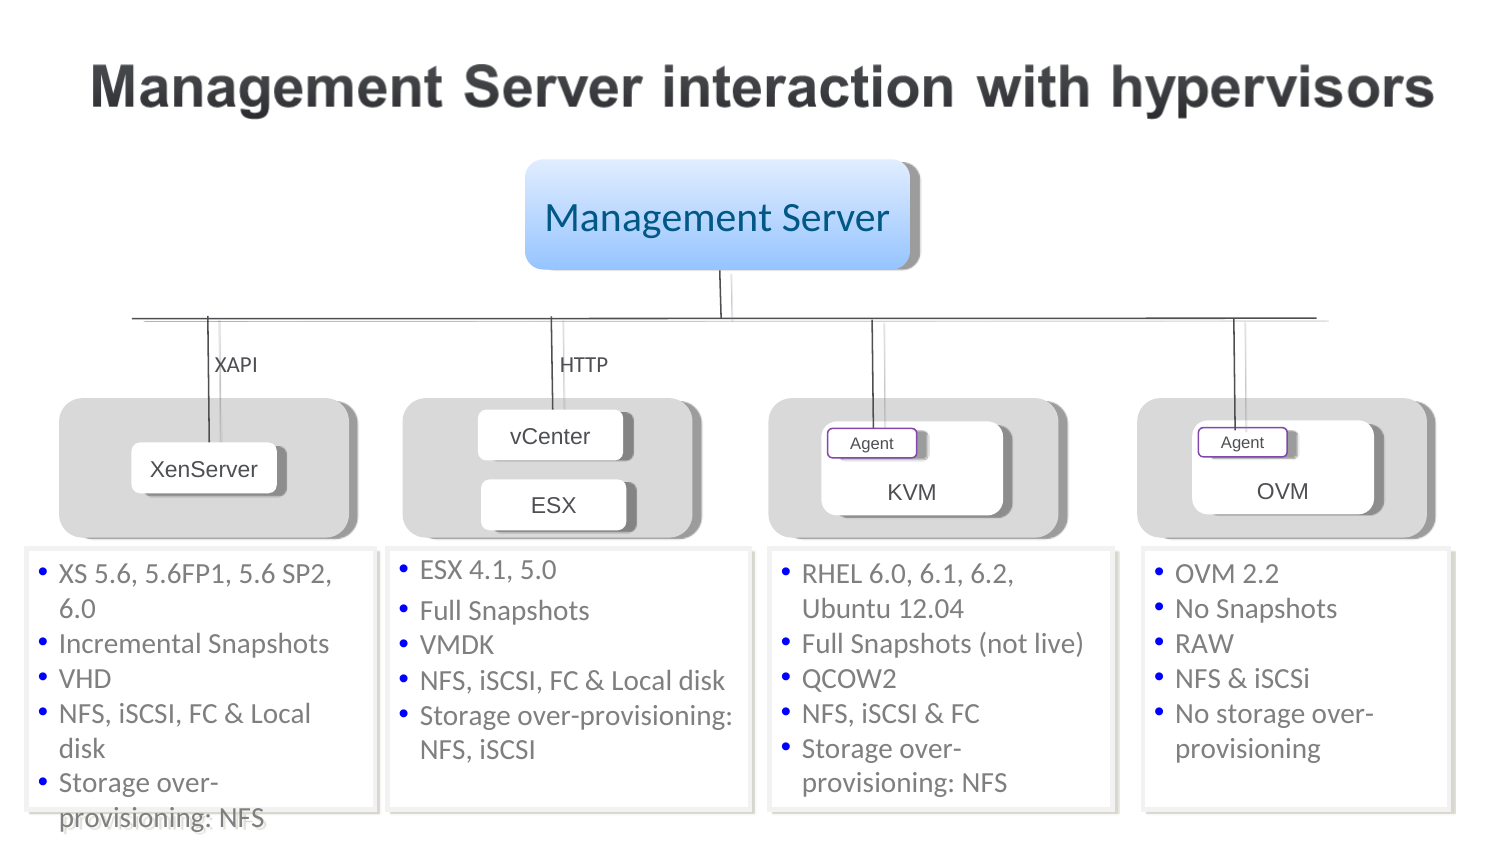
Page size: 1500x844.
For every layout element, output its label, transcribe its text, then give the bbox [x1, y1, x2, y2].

text_box Agent [1198, 427, 1288, 457]
text_box OVM [1192, 420, 1375, 515]
text_box [1137, 398, 1427, 538]
text_box [874, 398, 884, 421]
text_box [554, 398, 563, 409]
text_box [210, 398, 219, 442]
text_box Agent [827, 428, 917, 458]
text_box XS 5.6, 5.6FP1, 5.6 SP2, 6.0 Incremental Snapshots VHD NFS, iSCSI, FC & Local disk Storage over-provisioning: NFS [26, 548, 376, 810]
text_box ESX [481, 479, 627, 531]
text_box HTTP [548, 343, 621, 383]
text_box [54, 32, 1500, 156]
text_box OVM [1236, 420, 1245, 427]
text_box vCenter [477, 409, 624, 461]
text_box XAPI [203, 343, 270, 383]
text_box [768, 398, 1059, 538]
text_box [1236, 398, 1245, 420]
text_box [402, 398, 693, 538]
text_box RHEL 6.0, 6.1, 6.2, Ubuntu 12.04 Full Snapshots (not live) QCOW2 NFS, iSCSI & FC Storage over-provisioning: NFS [769, 548, 1113, 810]
text_box XenServer [131, 442, 277, 494]
text_box [59, 398, 350, 538]
text_box KVM [875, 421, 884, 428]
text_box KVM [821, 421, 1004, 516]
text_box OVM 2.2 No Snapshots RAW NFS & iSCSi No storage over-provisioning [1142, 548, 1449, 810]
text_box ESX 4.1, 5.0 Full Snapshots VMDK NFS, iSCSI, FC & Local disk Storage over-provisioning: NFS, iSCSI [387, 548, 751, 810]
text_box Management Server [525, 159, 910, 270]
